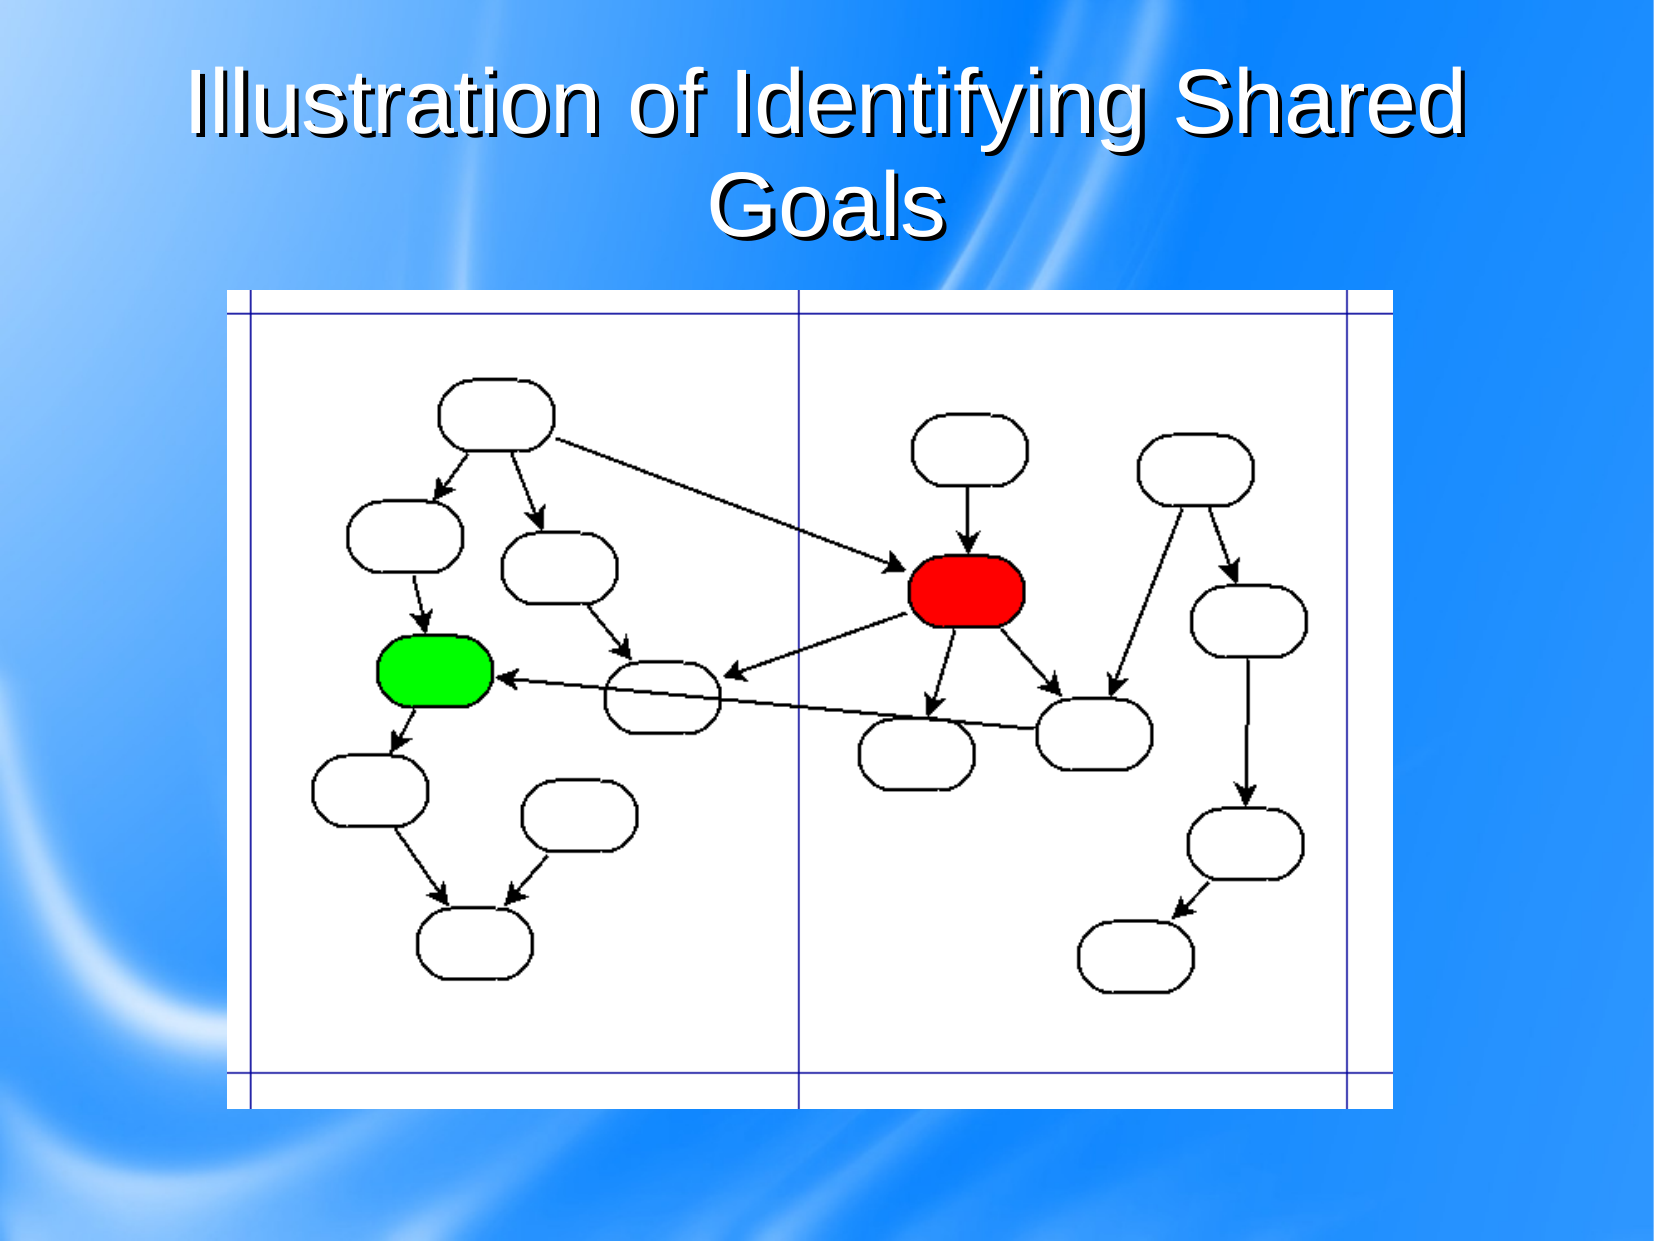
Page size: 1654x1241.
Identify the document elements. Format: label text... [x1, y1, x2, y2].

title Illustration of Identifying Shared Goals [82, 39, 1571, 267]
picture [0, 0, 1654, 1241]
